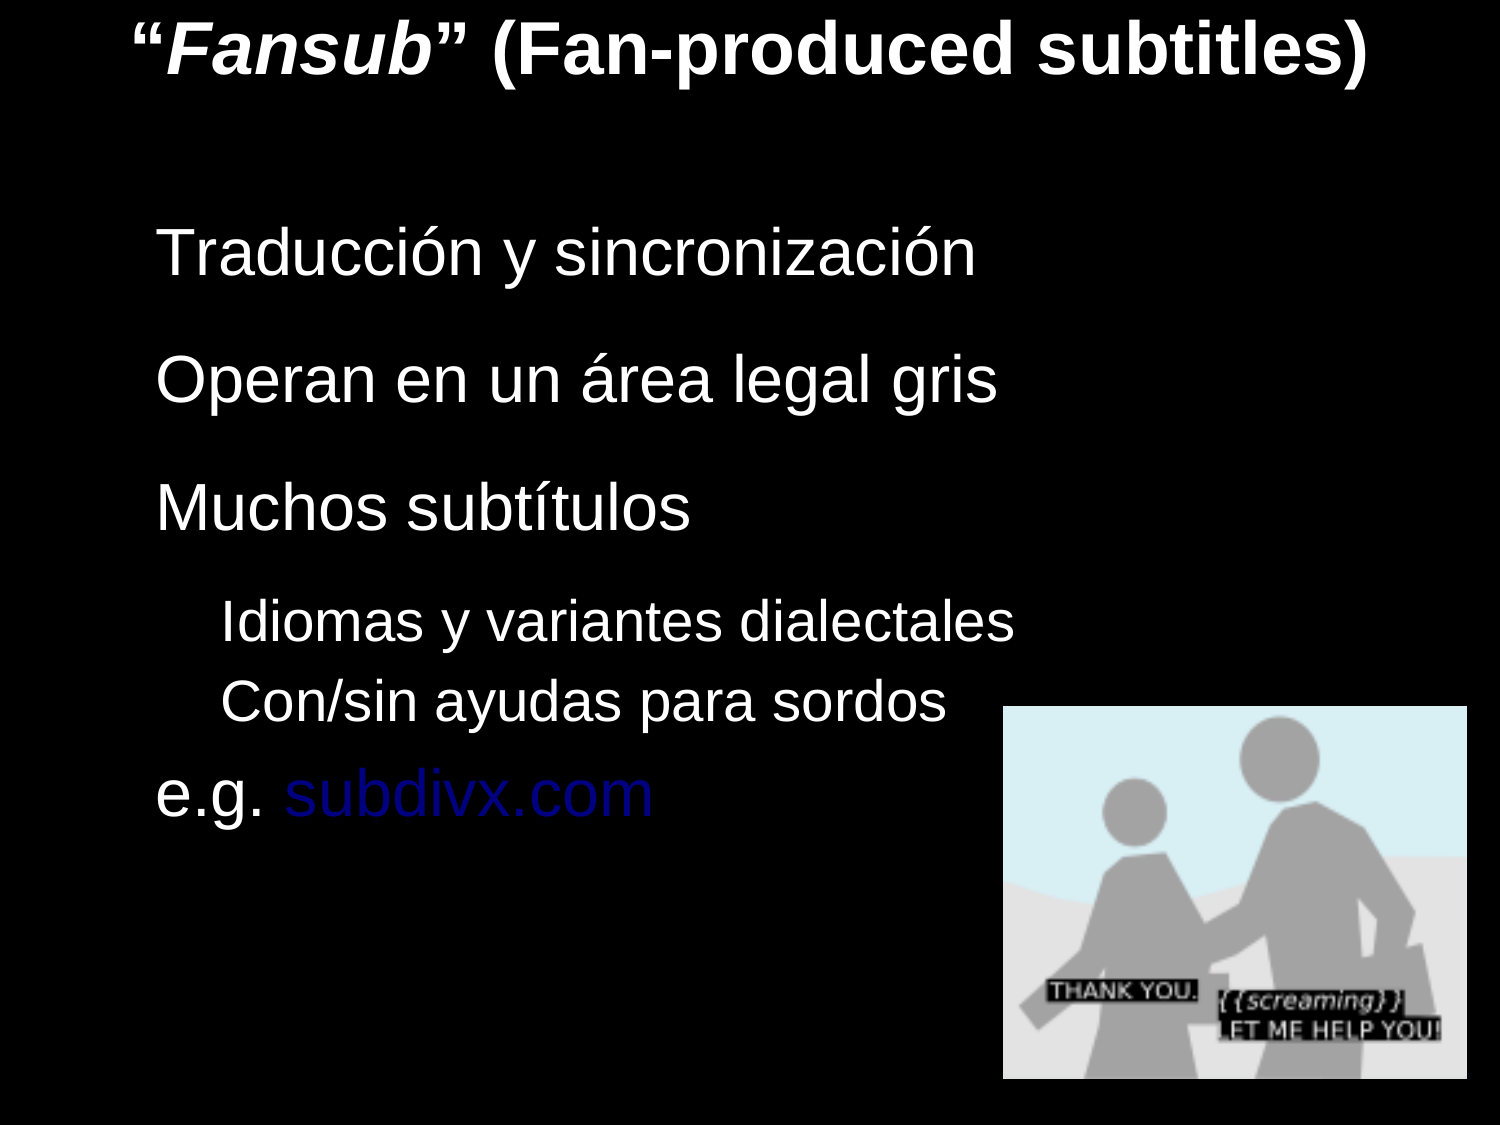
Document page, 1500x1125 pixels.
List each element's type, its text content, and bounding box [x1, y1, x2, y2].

list Traducción y sincronización Operan en un área legal gris Muchos subtítulos Idiomas y variantes dialectales Con/sin ayudas para sordos e.g. subdivx.com [99, 214, 1136, 958]
picture [1002, 705, 1468, 1080]
title “Fansub” (Fan-produced subtitles) [75, 0, 1425, 101]
